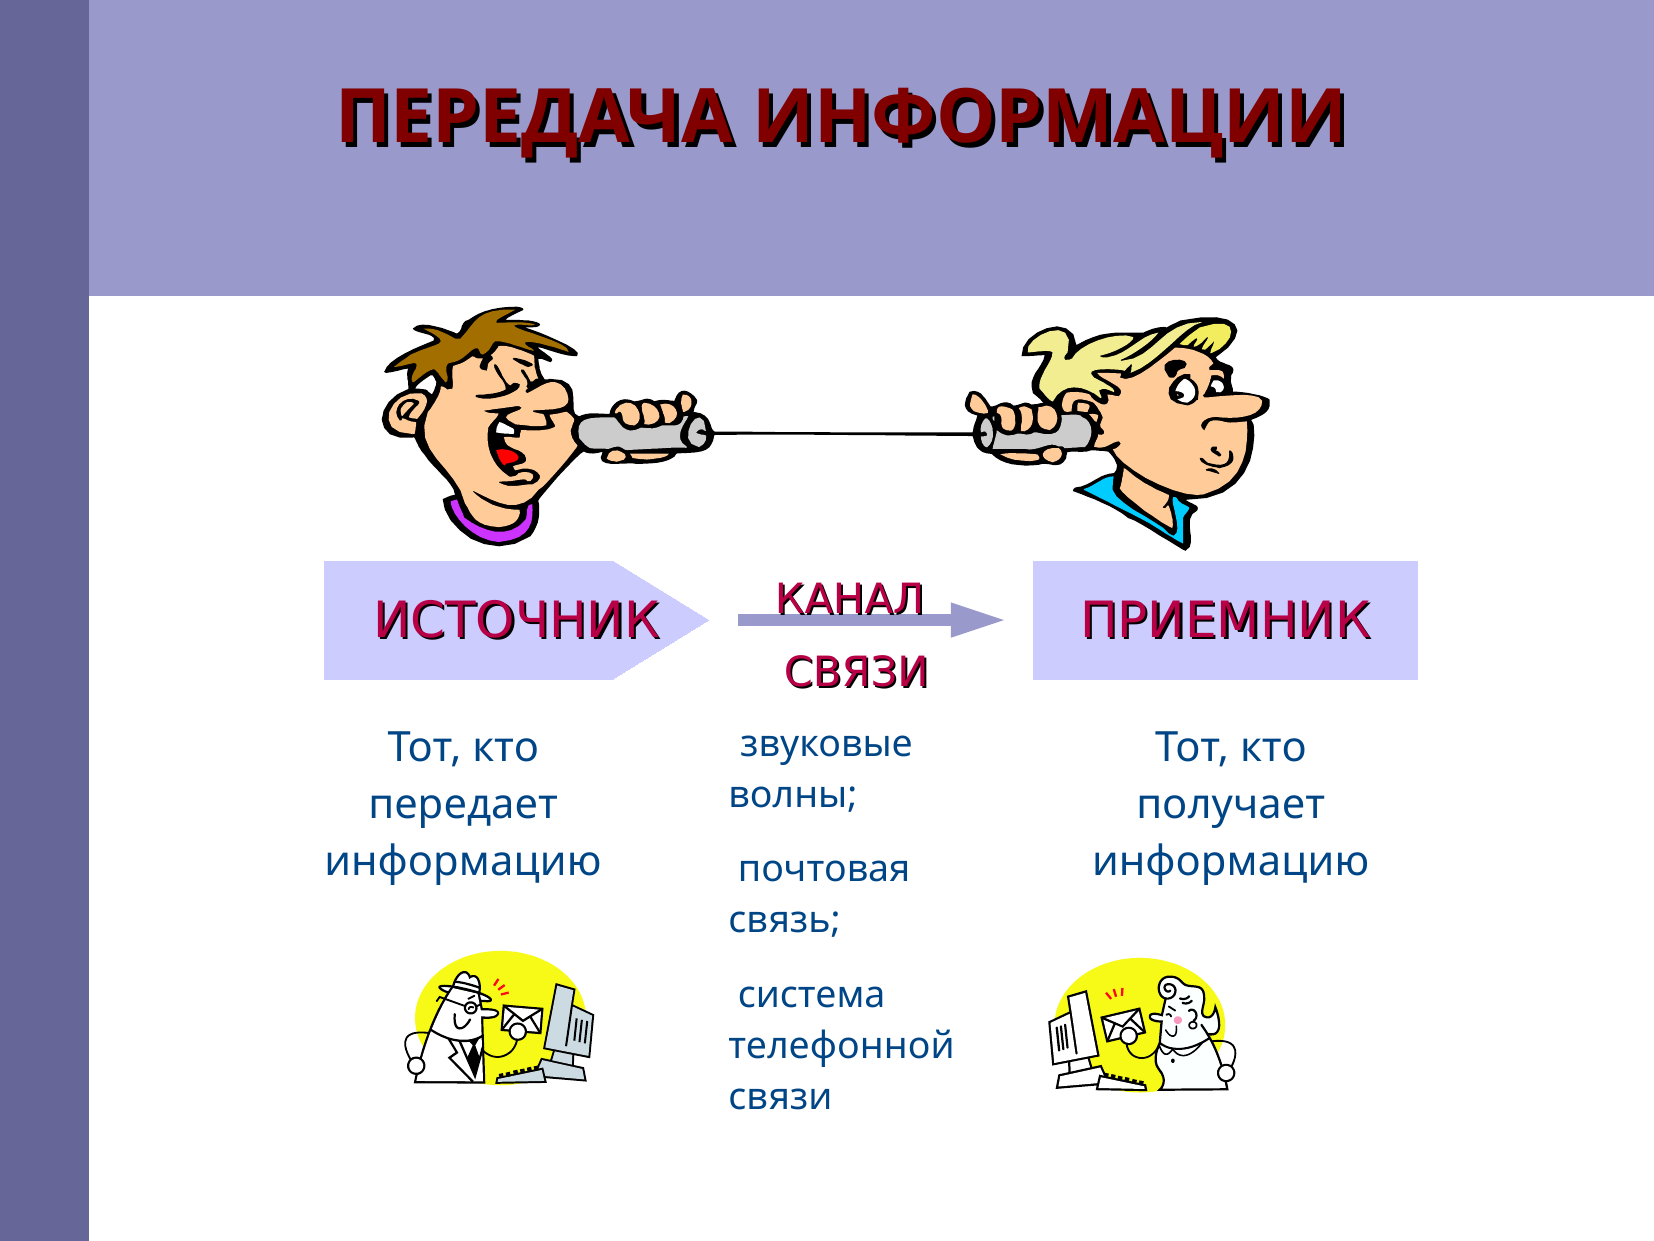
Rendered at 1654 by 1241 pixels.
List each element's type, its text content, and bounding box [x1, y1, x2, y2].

picture [354, 296, 1270, 562]
text_box КАНАЛ СВЯЗИ [738, 543, 975, 680]
text_box ИСТОЧНИК [324, 561, 709, 680]
picture [1048, 957, 1241, 1093]
text_box ПЕРЕДАЧА ИНФОРМАЦИИ [294, 55, 1389, 296]
text_box ПРИЕМНИК [1033, 561, 1418, 680]
text_box звуковые волны; почтовая связь; система телефонной связи [713, 708, 1004, 1129]
text_box Тот, кто получает информацию [1062, 708, 1399, 896]
picture [400, 950, 595, 1086]
text_box Тот, кто передает информацию [295, 708, 632, 896]
